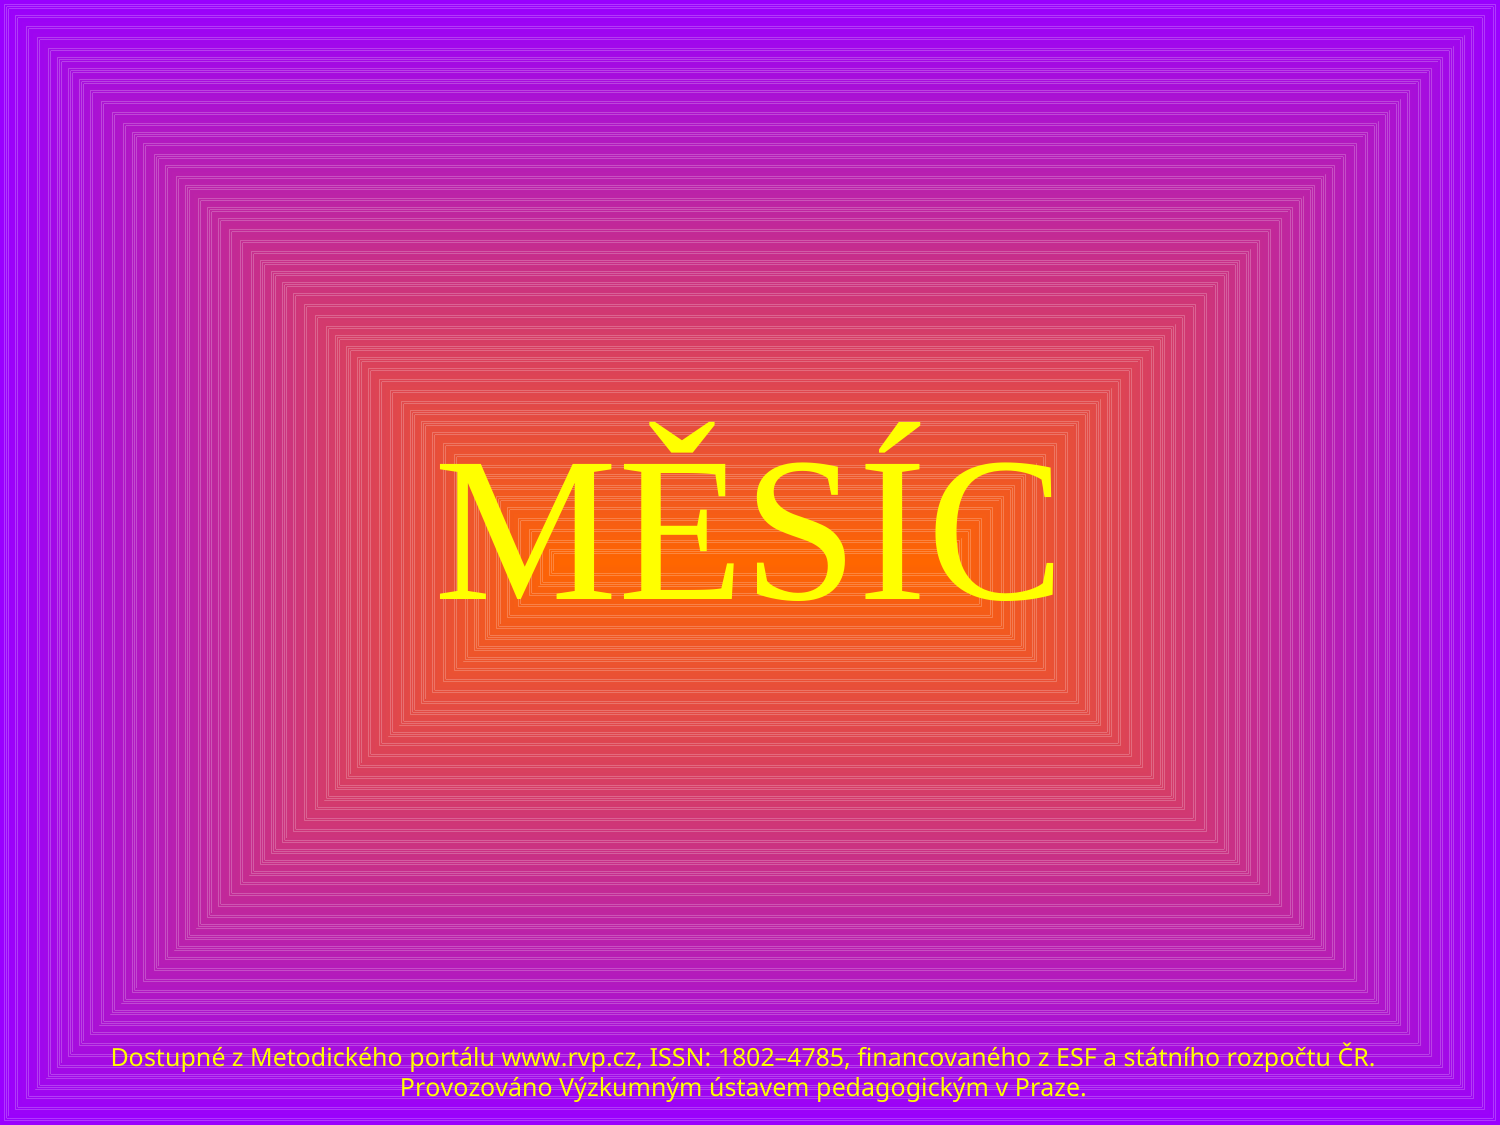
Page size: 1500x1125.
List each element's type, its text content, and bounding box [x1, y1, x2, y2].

text_box Dostupné z Metodického portálu www.rvp.cz, ISSN: 1802–4785, financovaného z ESF a státního rozpočtu ČR. Provozováno Výzkumným ústavem pedagogickým v Praze. [35, 1041, 1454, 1102]
text_box MĚSÍC [0, 385, 1500, 649]
